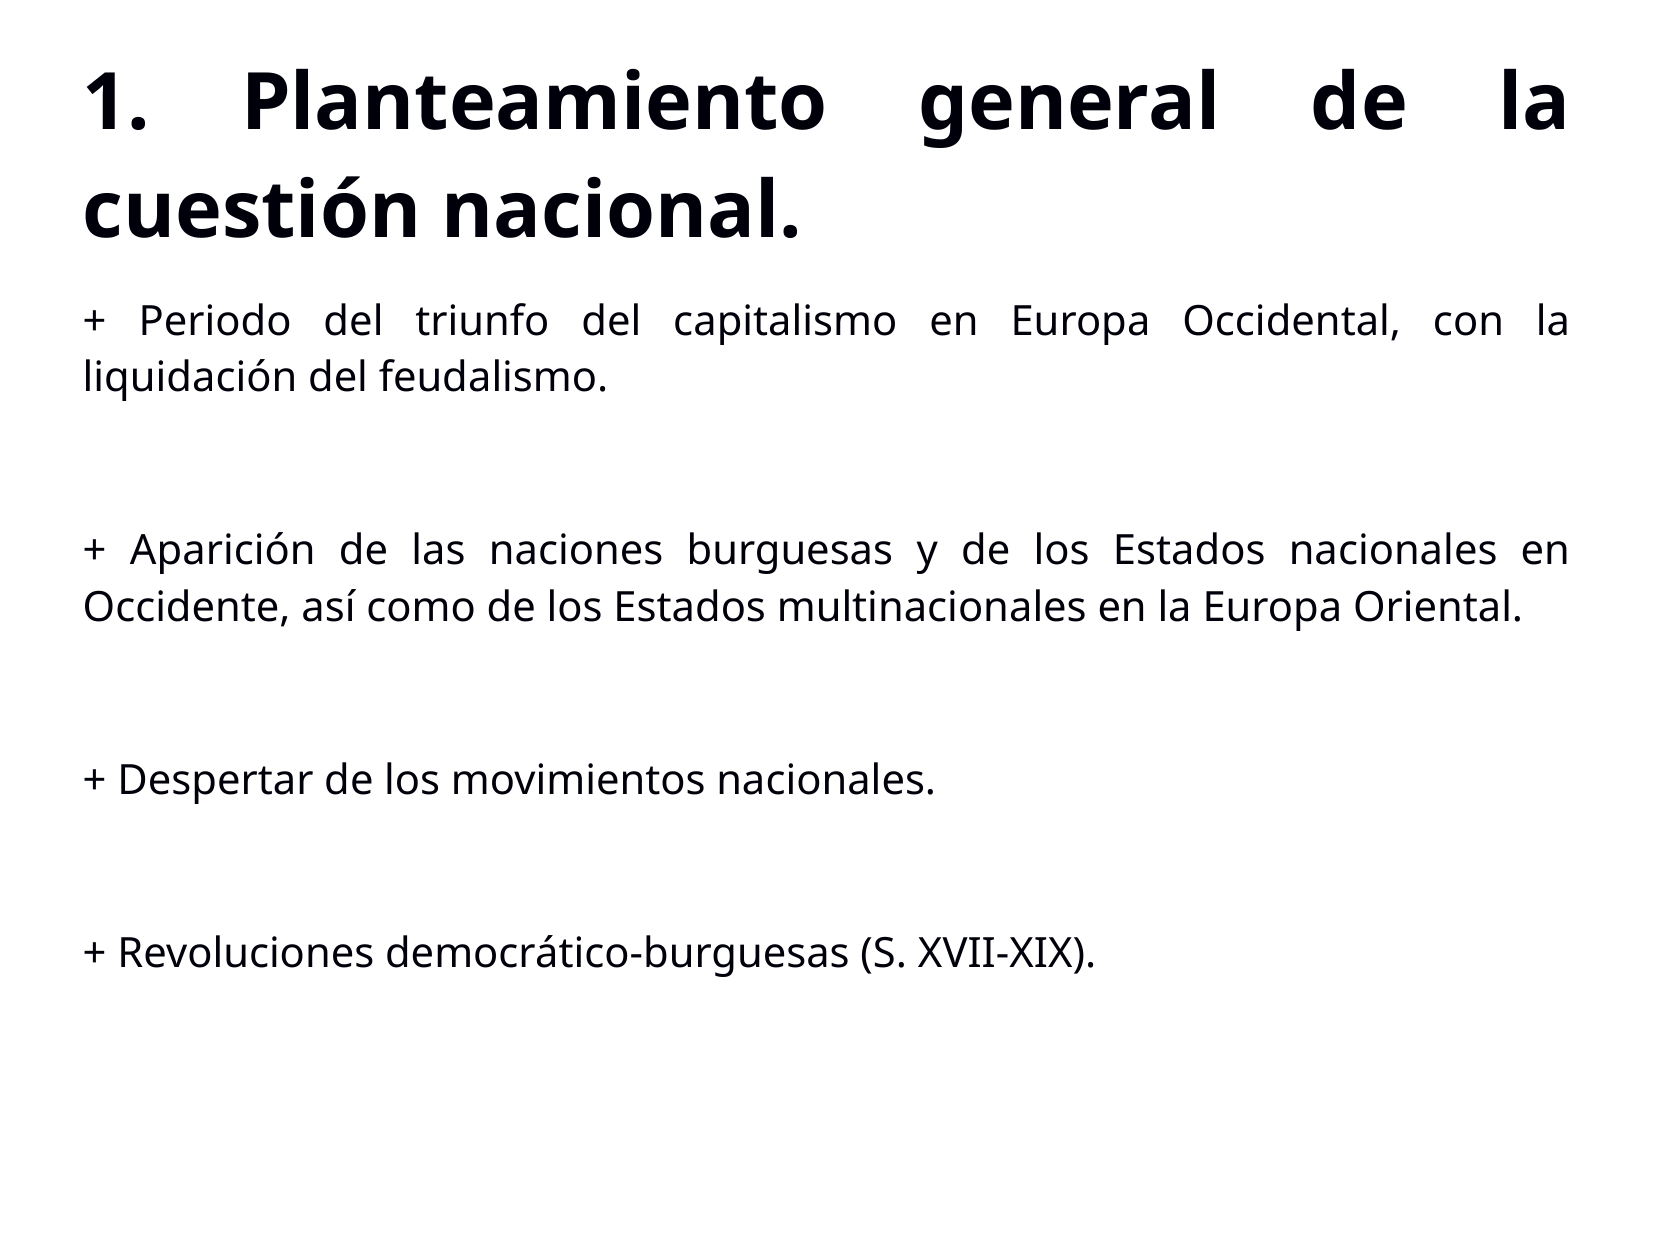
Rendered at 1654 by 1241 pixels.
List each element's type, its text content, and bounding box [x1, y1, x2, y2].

list + Periodo del triunfo del capitalismo en Europa Occidental, con la liquidación del feudalismo. + Aparición de las naciones burguesas y de los Estados nacionales en Occidente, así como de los Estados multinacionales en la Europa Oriental. + Despertar de los movimientos nacionales. + Revoluciones democrático-burguesas (S. XVII-XIX). [82, 290, 1571, 1165]
title 1. Planteamiento general de la cuestión nacional. [82, 49, 1571, 257]
